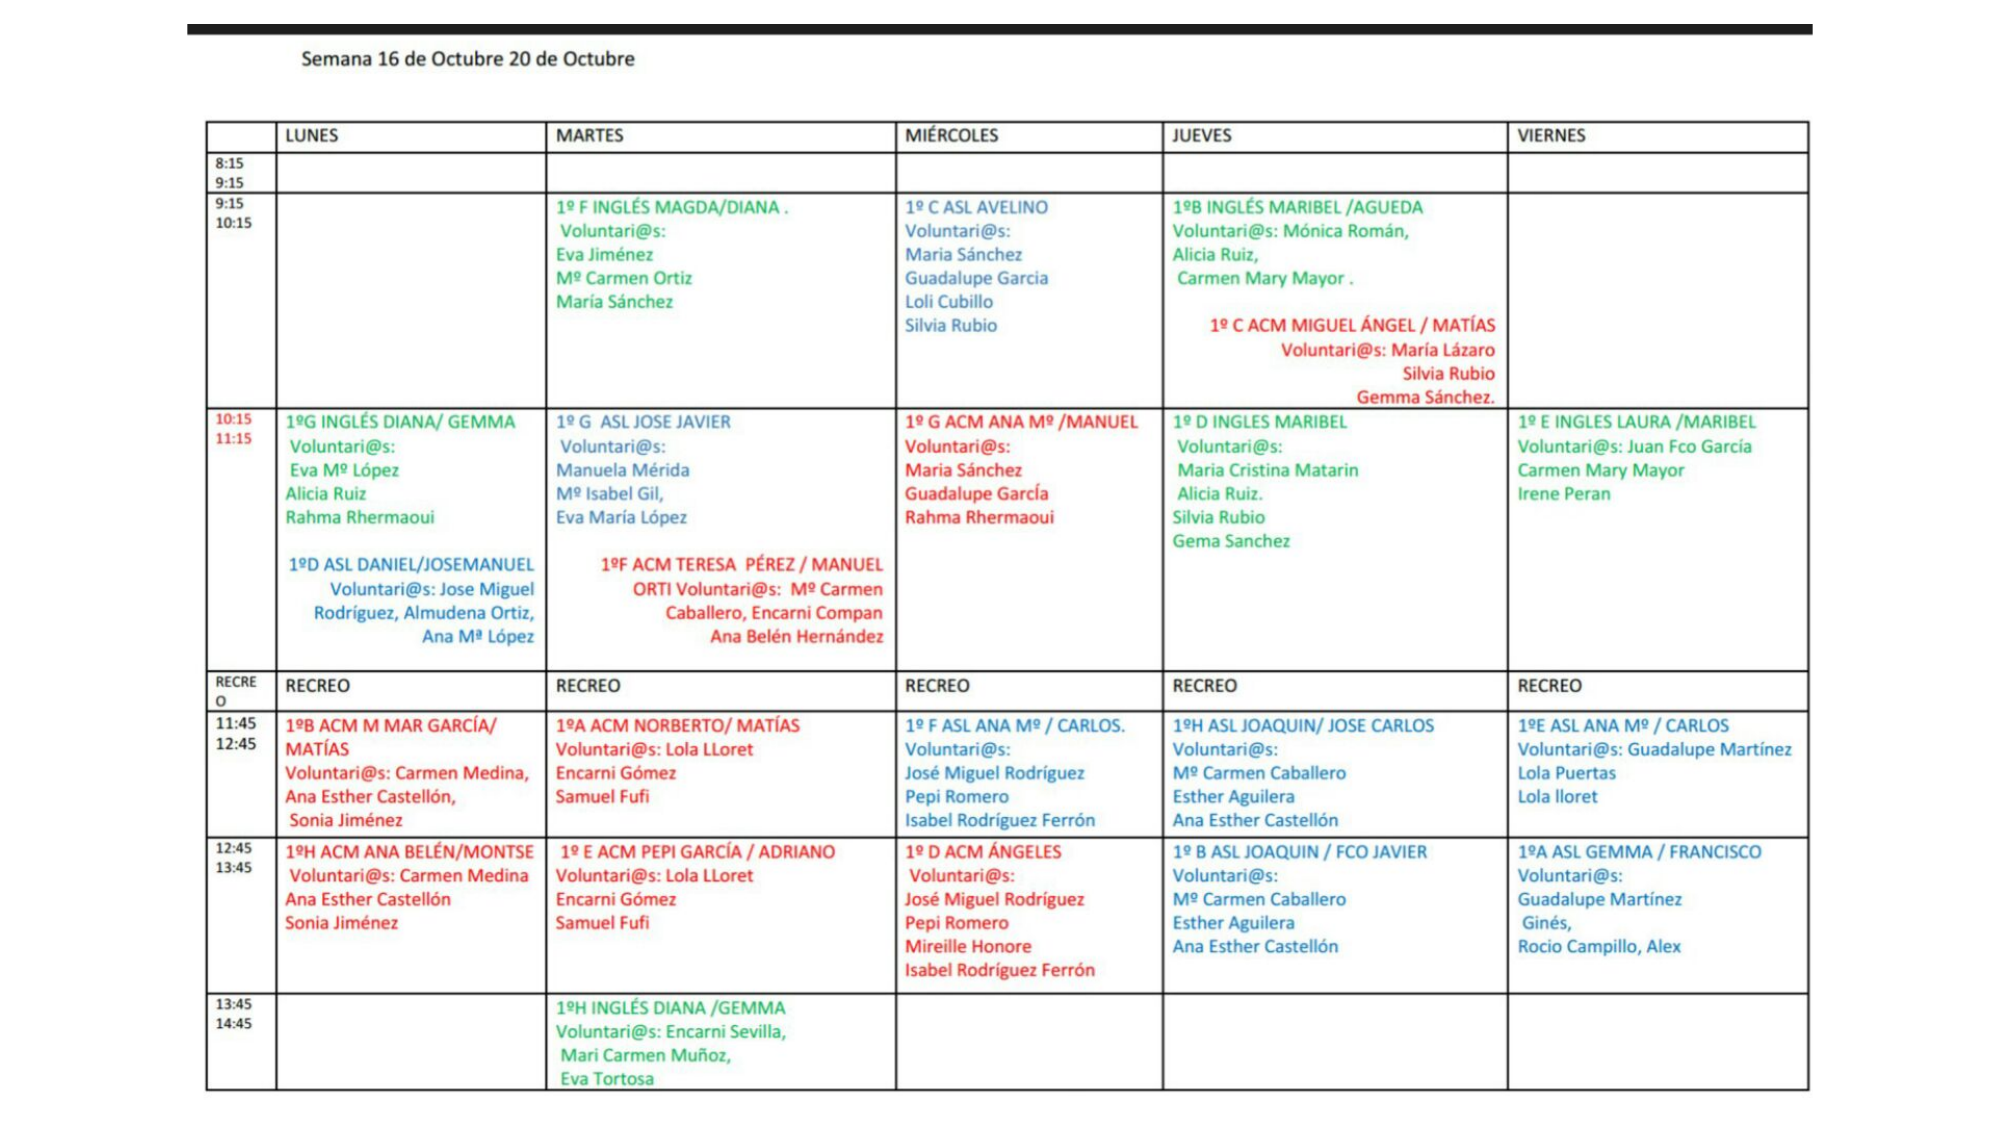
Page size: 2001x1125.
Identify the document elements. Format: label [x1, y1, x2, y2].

picture [187, 24, 1813, 1100]
